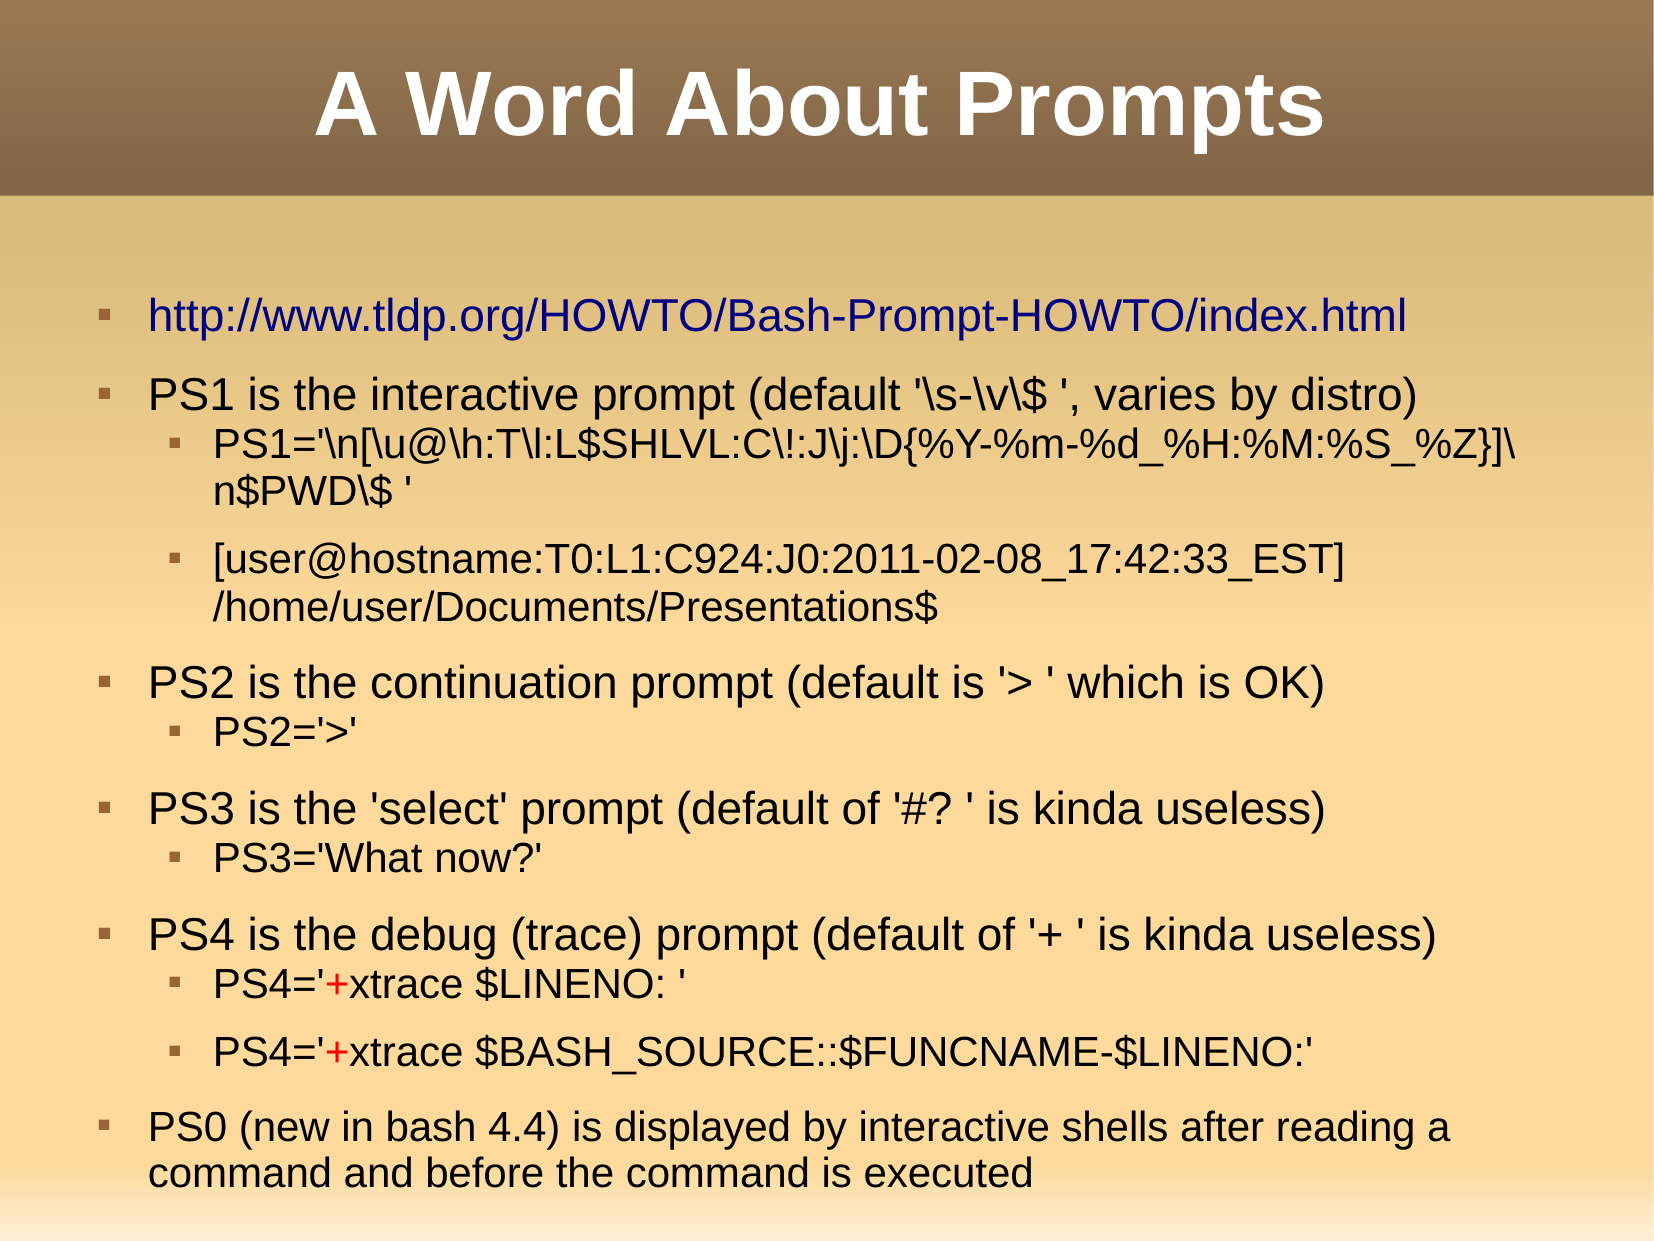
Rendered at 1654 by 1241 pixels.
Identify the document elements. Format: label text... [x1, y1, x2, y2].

list http://www.tldp.org/HOWTO/Bash-Prompt-HOWTO/index.html PS1 is the interactive prompt (default '\s-\v\$ ', varies by distro) PS1='\n[\u@\h:T\l:L$SHLVL:C\!:J\j:\D{%Y-%m-%d_%H:%M:%S_%Z}]\n$PWD\$ ' [user@hostname:T0:L1:C924:J0:2011-02-08_17:42:33_EST] /home/user/Documents/Presentations$ PS2 is the continuation prompt (default is '> ' which is OK) PS2='>' PS3 is the 'select' prompt (default of '#? ' is kinda useless) PS3='What now?' PS4 is the debug (trace) prompt (default of '+ ' is kinda useless) PS4='+xtrace $LINENO: ' PS4='+xtrace $BASH_SOURCE::$FUNCNAME-$LINENO:' PS0 (new in bash 4.4) is displayed by interactive shells after reading a command and before the command is executed [82, 290, 1571, 1202]
picture [0, 0, 1654, 1241]
title A Word About Prompts [76, 0, 1565, 208]
